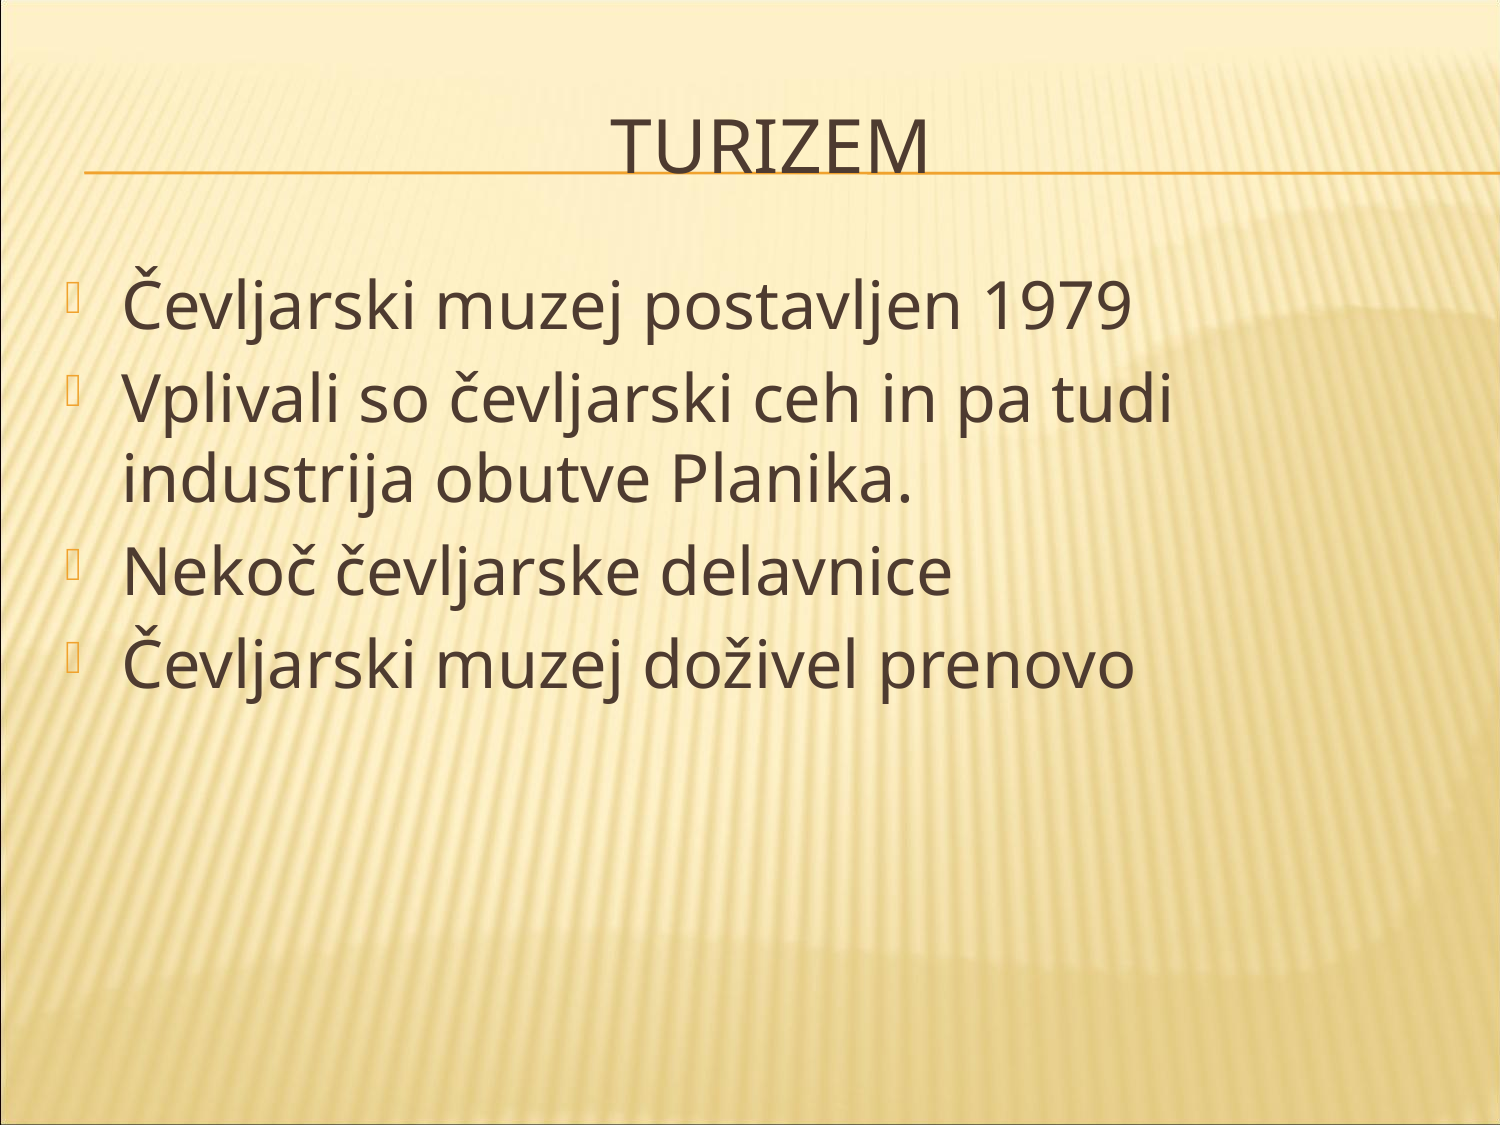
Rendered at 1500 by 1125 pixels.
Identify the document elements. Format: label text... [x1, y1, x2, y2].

picture [0, 0, 1500, 1125]
list Čevljarski muzej postavljen 1979 Vplivali so čevljarski ceh in pa tudi industrija obutve Planika. Nekoč čevljarske delavnice Čevljarski muzej doživel prenovo [50, 254, 1475, 998]
title tURIZEM [50, 75, 1475, 213]
